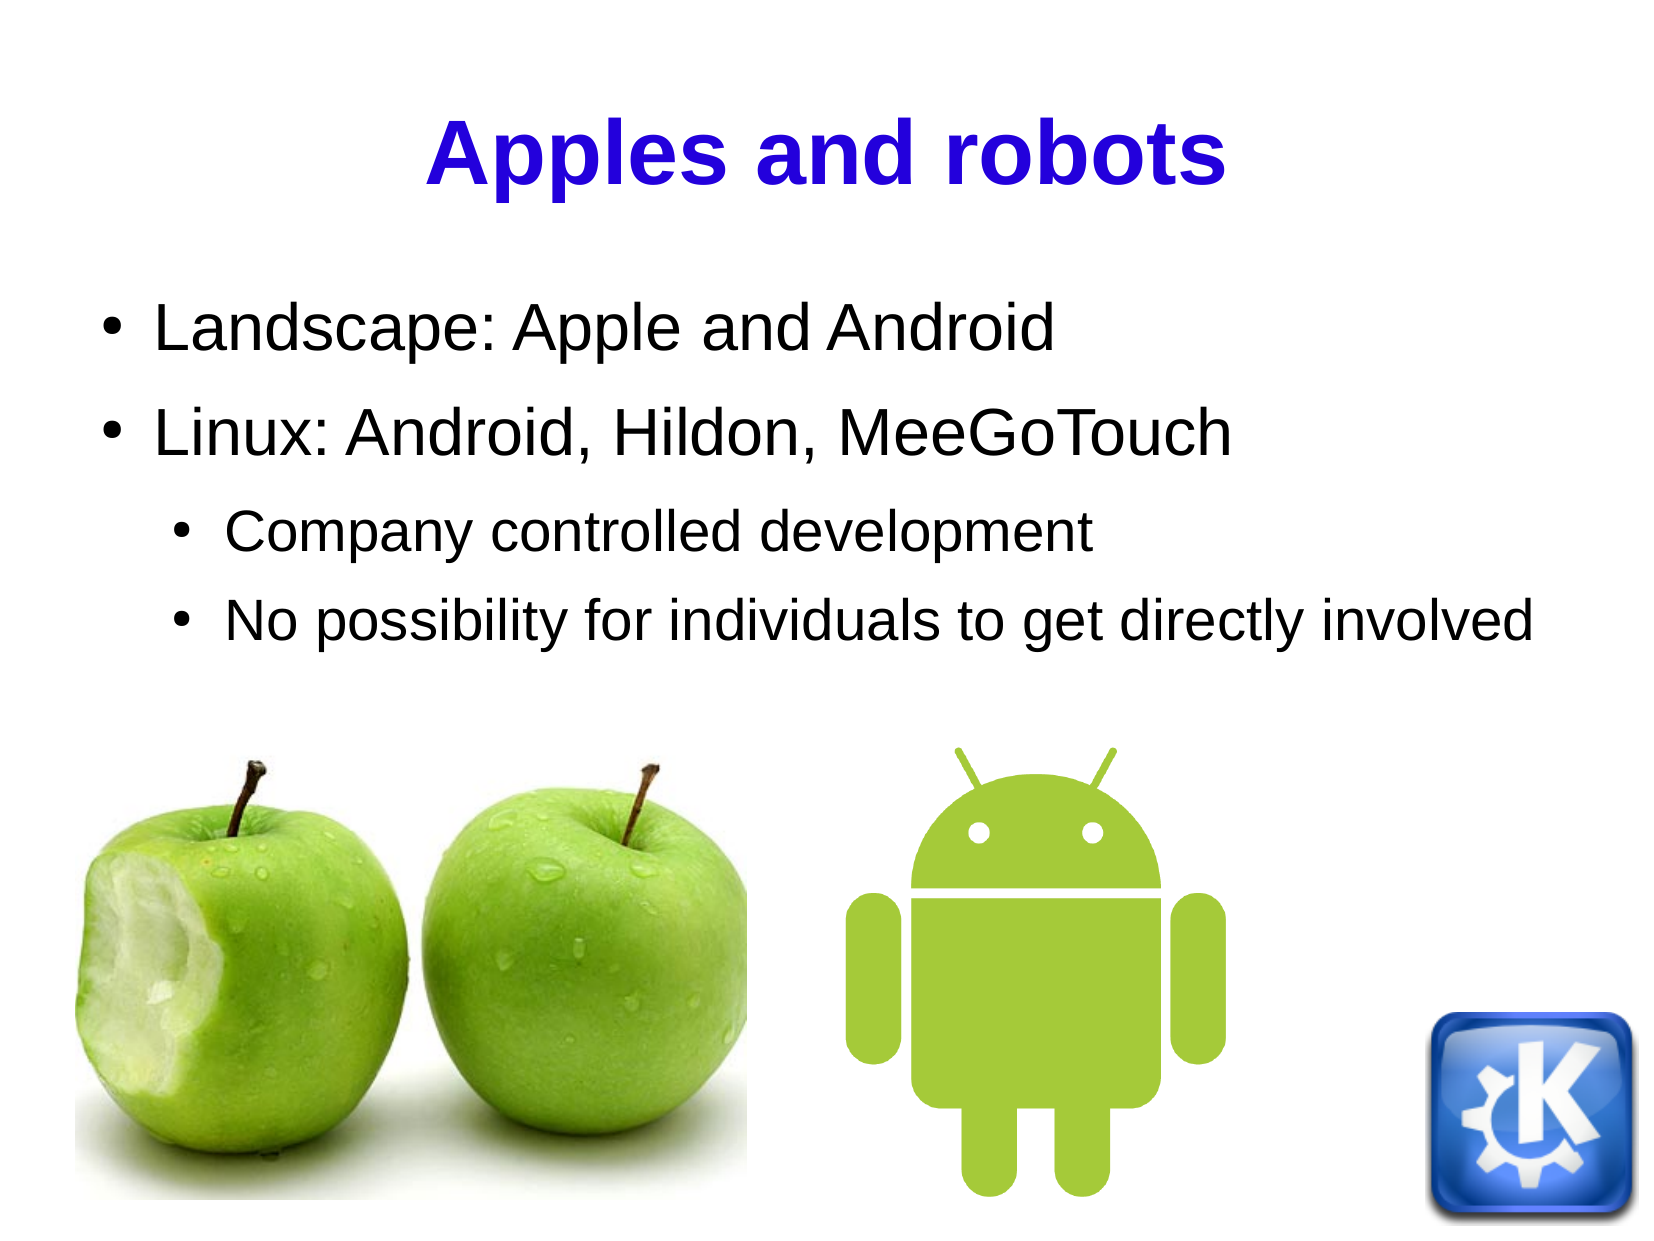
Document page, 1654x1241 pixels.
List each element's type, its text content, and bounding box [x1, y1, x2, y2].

list Landscape: Apple and Android Linux: Android, Hildon, MeeGoTouch Company controlled development No possibility for individuals to get directly involved [82, 290, 1571, 1109]
picture [75, 731, 1388, 1238]
picture [1425, 1012, 1639, 1226]
title Apples and robots [82, 49, 1571, 257]
